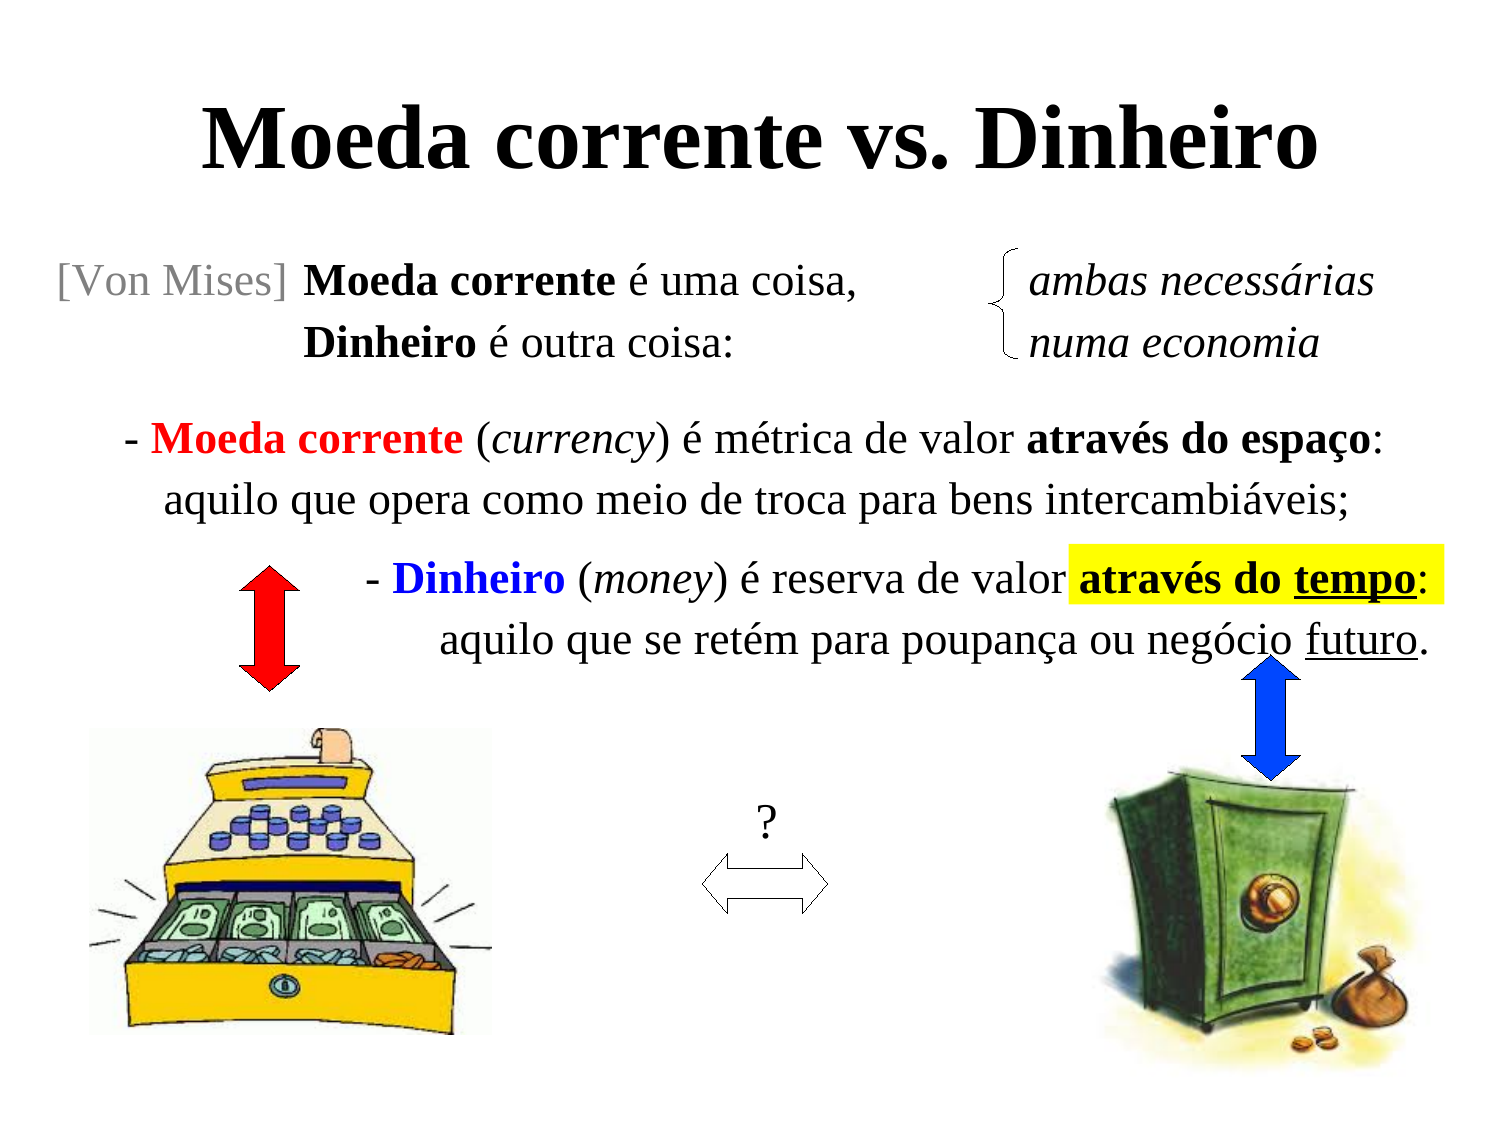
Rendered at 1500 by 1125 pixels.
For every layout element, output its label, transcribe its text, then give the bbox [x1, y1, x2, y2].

title Moeda corrente vs. Dinheiro [97, 63, 1426, 214]
text_box [239, 565, 300, 692]
text_box [Von Mises] Moeda corrente é uma coisa, ambas necessárias Dinheiro é outra coisa: numa economia - Moeda corrente (currency) é métrica de valor através do espaço: aquilo que opera como meio de troca para bens intercambiáveis; - Dinheiro (money) é reserva de valor através do tempo: aquilo que se retém para poupança ou negócio futuro. [56, 244, 1442, 666]
picture [1080, 725, 1432, 1078]
picture [89, 728, 492, 1035]
text_box ? [755, 794, 779, 850]
text_box [1241, 654, 1301, 781]
